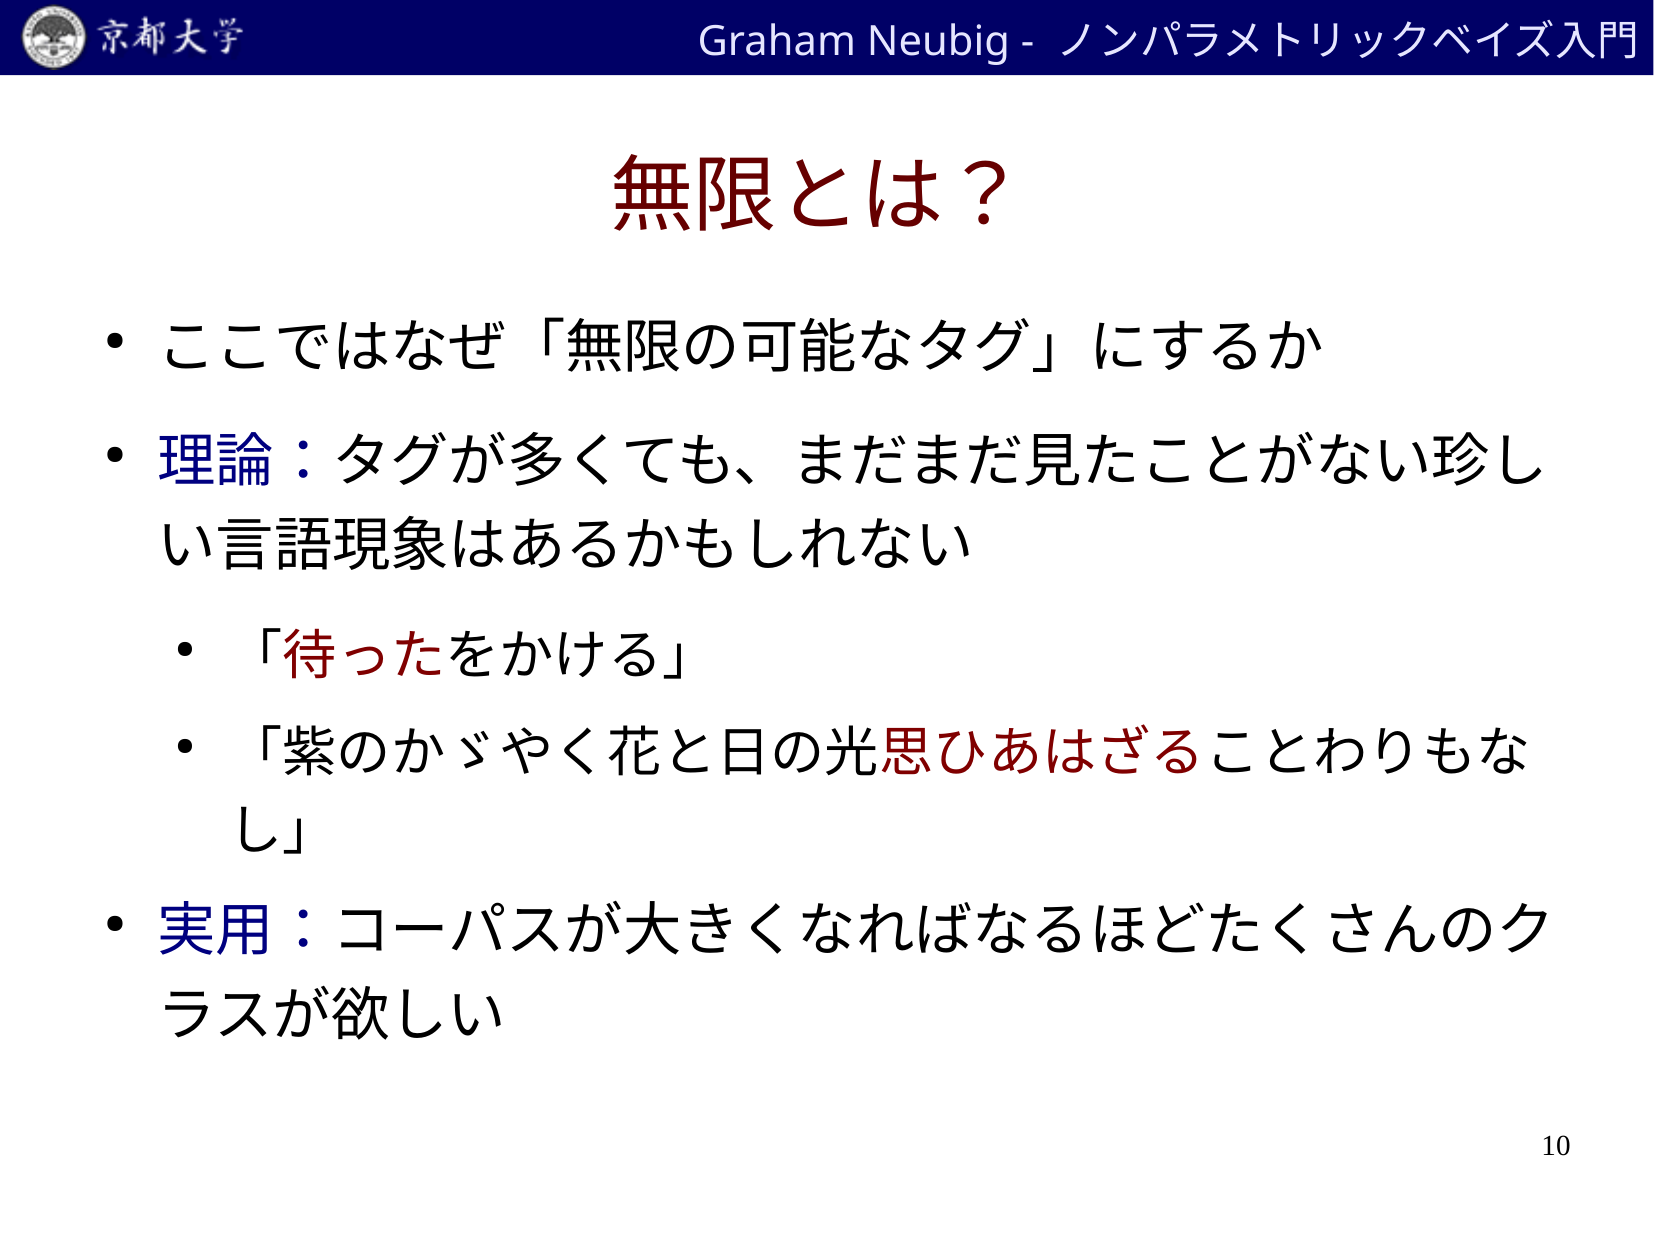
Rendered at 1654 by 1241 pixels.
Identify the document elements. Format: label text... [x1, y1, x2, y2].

picture [0, 0, 247, 70]
title 無限とは？ [75, 100, 1564, 277]
list ここではなぜ「無限の可能なタグ」にするか 理論：タグが多くても、まだまだ見たことがない珍しい言語現象はあるかもしれない 「待ったをかける」 「紫のかゞやく花と日の光思ひあはざることわりもなし」 実用：コーパスが大きくなればなるほどたくさんのクラスが欲しい [86, 300, 1576, 1104]
